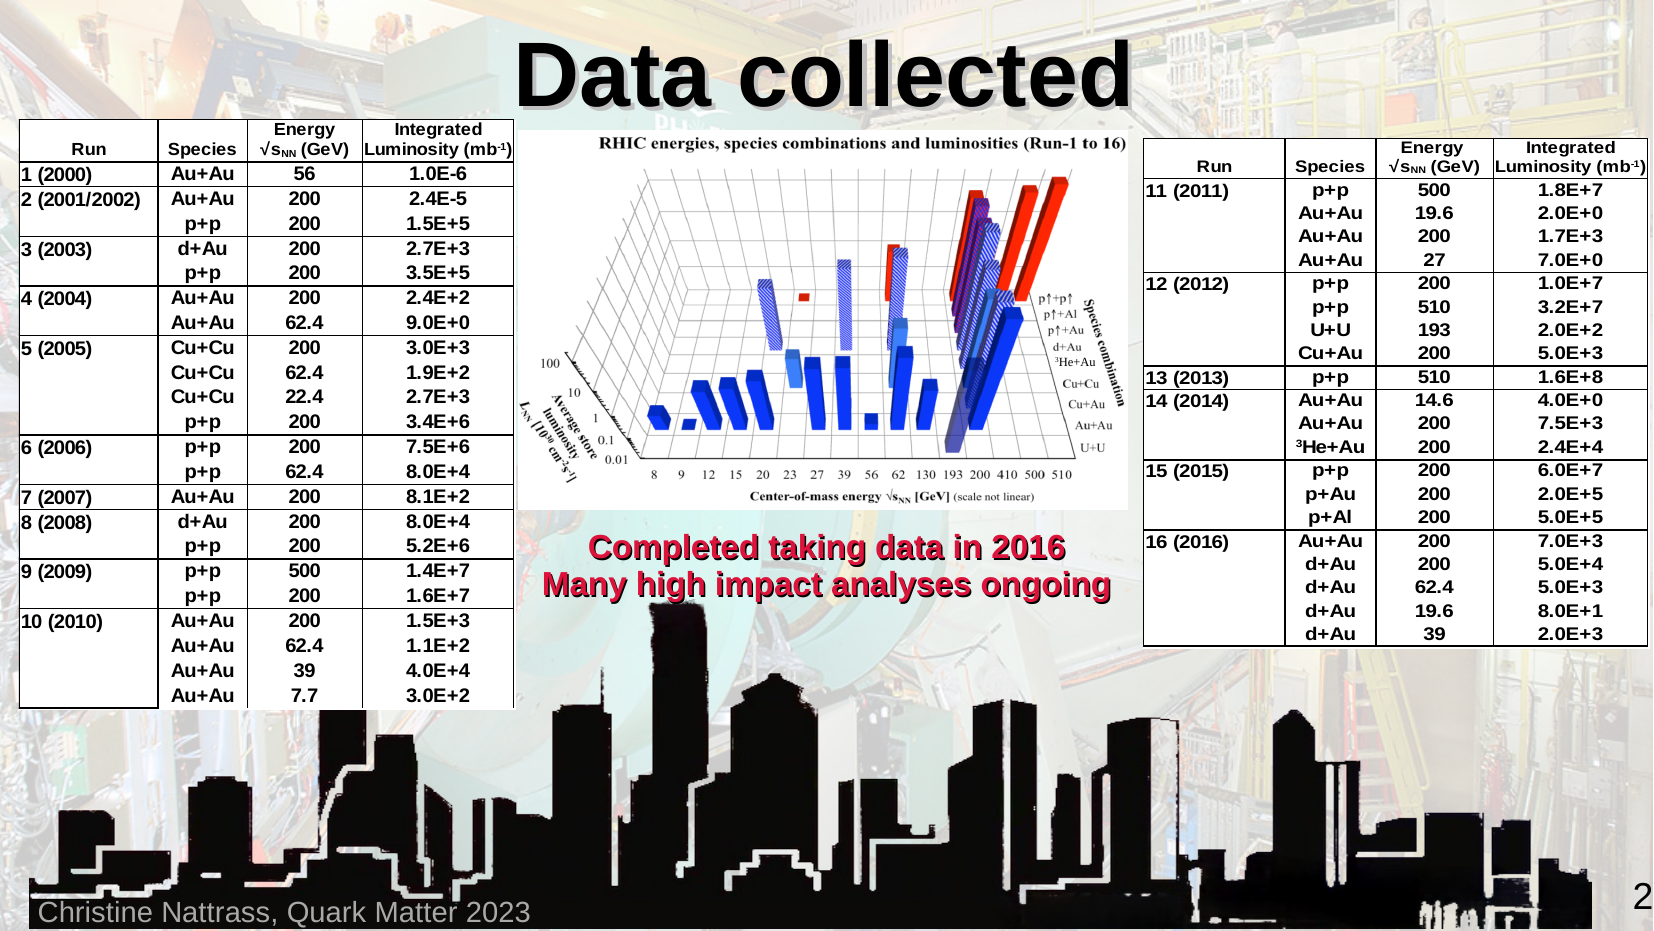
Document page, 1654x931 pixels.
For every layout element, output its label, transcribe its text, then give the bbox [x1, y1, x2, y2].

title Data collected [505, 0, 1143, 178]
text_box 3He+Au [1040, 347, 1134, 381]
chart [1143, 138, 1650, 650]
chart [18, 119, 516, 711]
picture [29, 599, 1592, 929]
text_box Completed taking data in 2016 Many high impact analyses ongoing [527, 521, 1187, 662]
picture [518, 178, 1128, 510]
